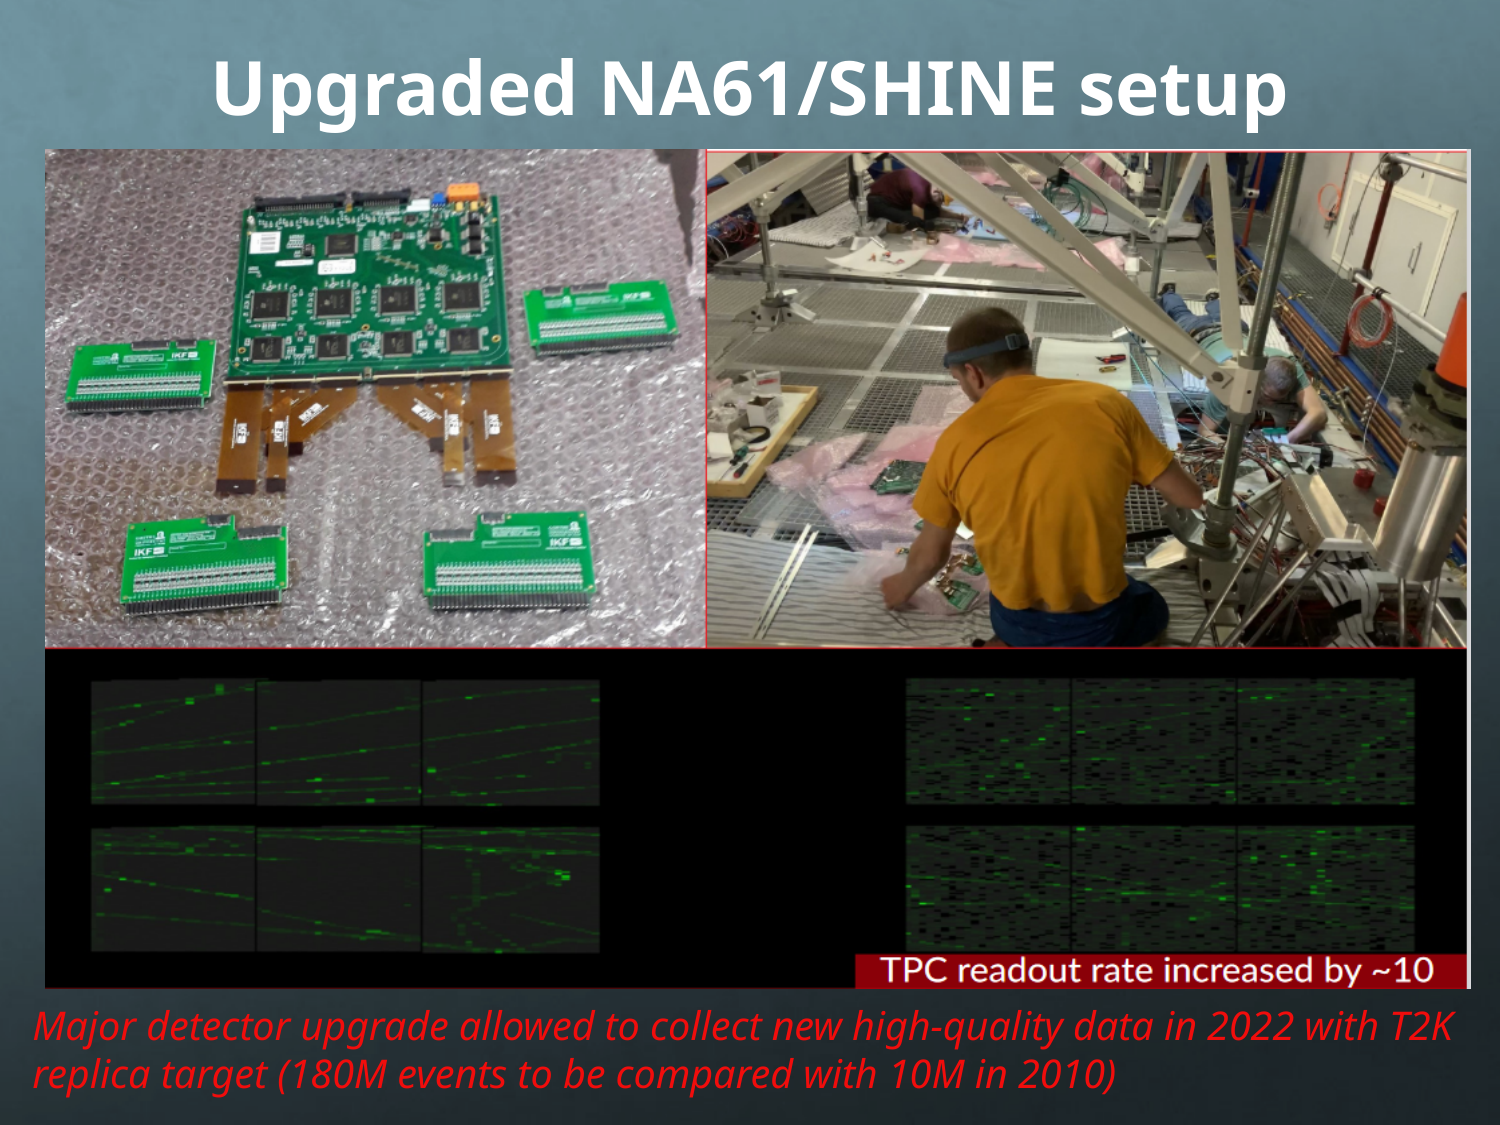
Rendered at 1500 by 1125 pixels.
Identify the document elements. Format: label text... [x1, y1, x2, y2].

picture [0, 0, 1500, 1125]
title Major detector upgrade allowed to collect new high-quality data in 2022 with T2K replica target (180M events to be compared with 10M in 2010) [32, 996, 1485, 1098]
title Upgraded NA61/SHINE setup [75, 0, 1425, 149]
